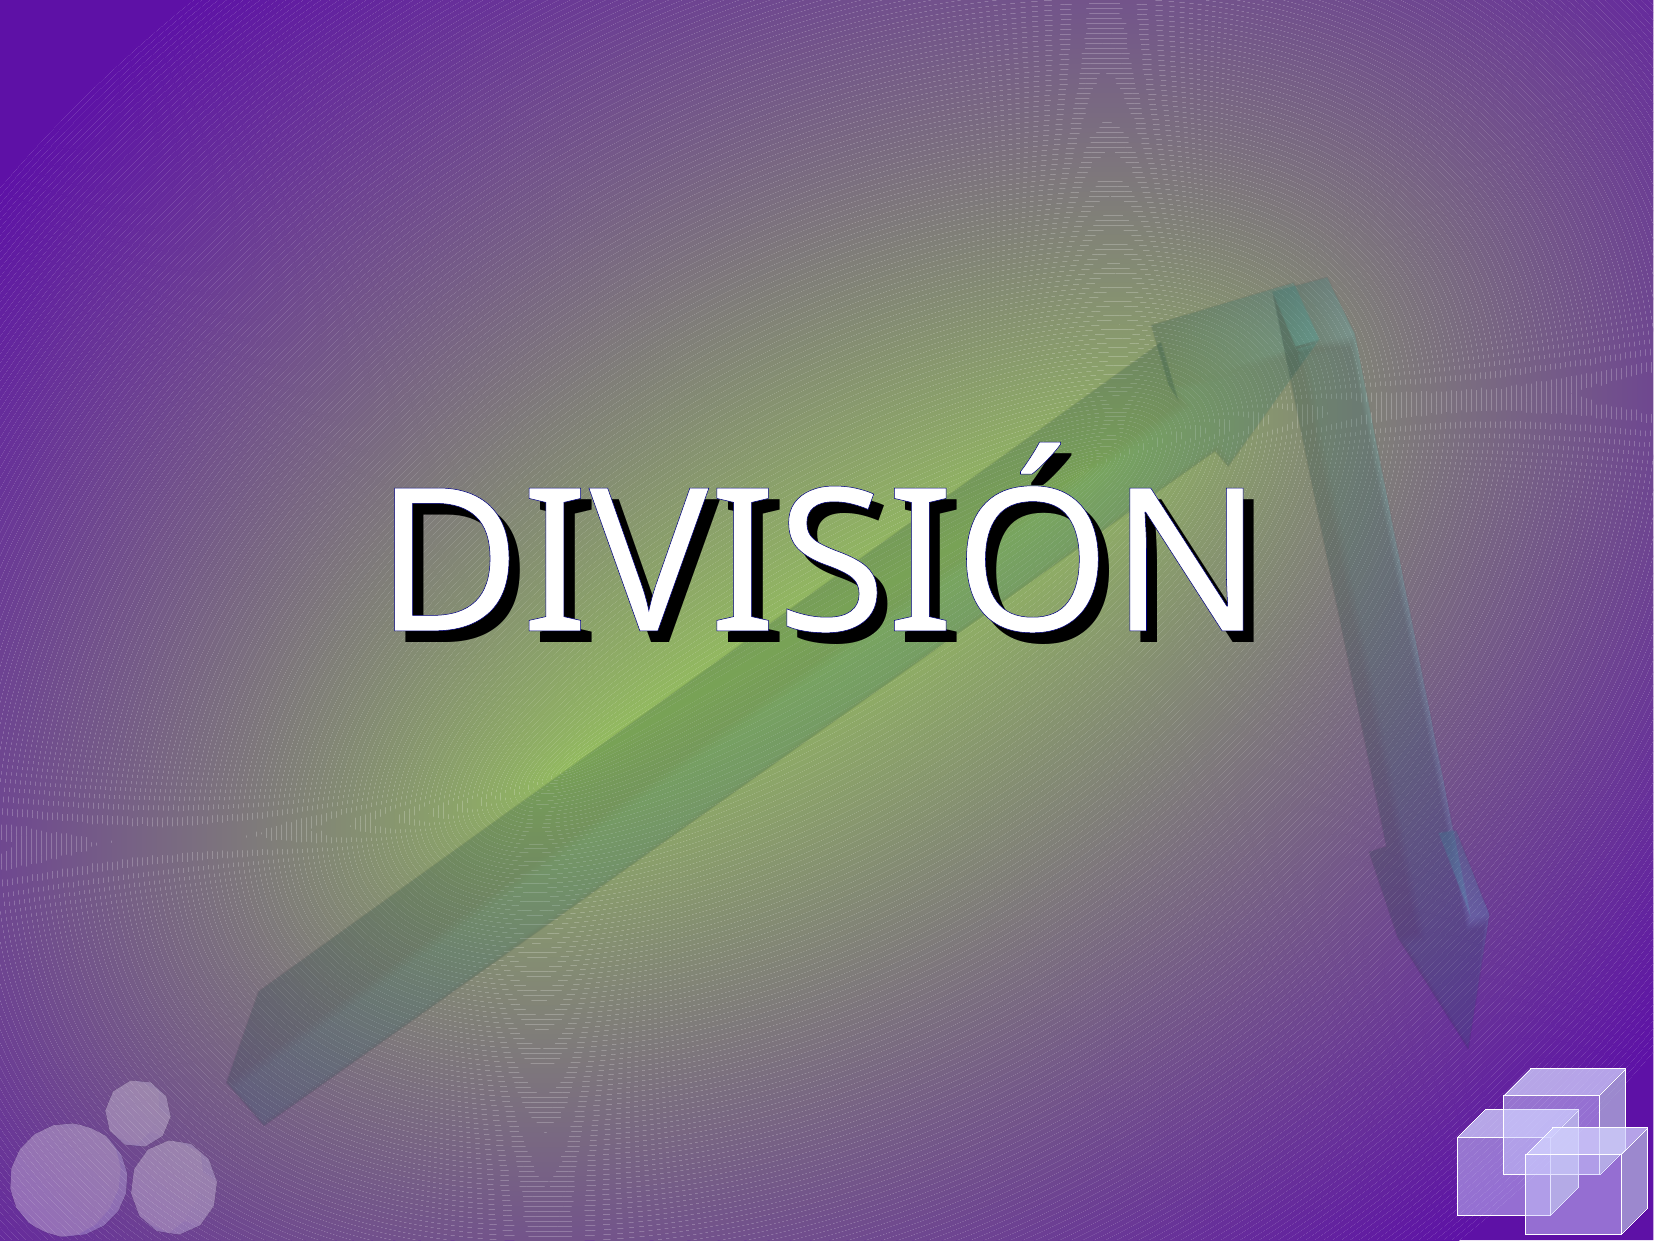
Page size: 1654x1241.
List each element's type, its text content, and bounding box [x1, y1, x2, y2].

text_box DIVISIÓN [168, 409, 1469, 707]
